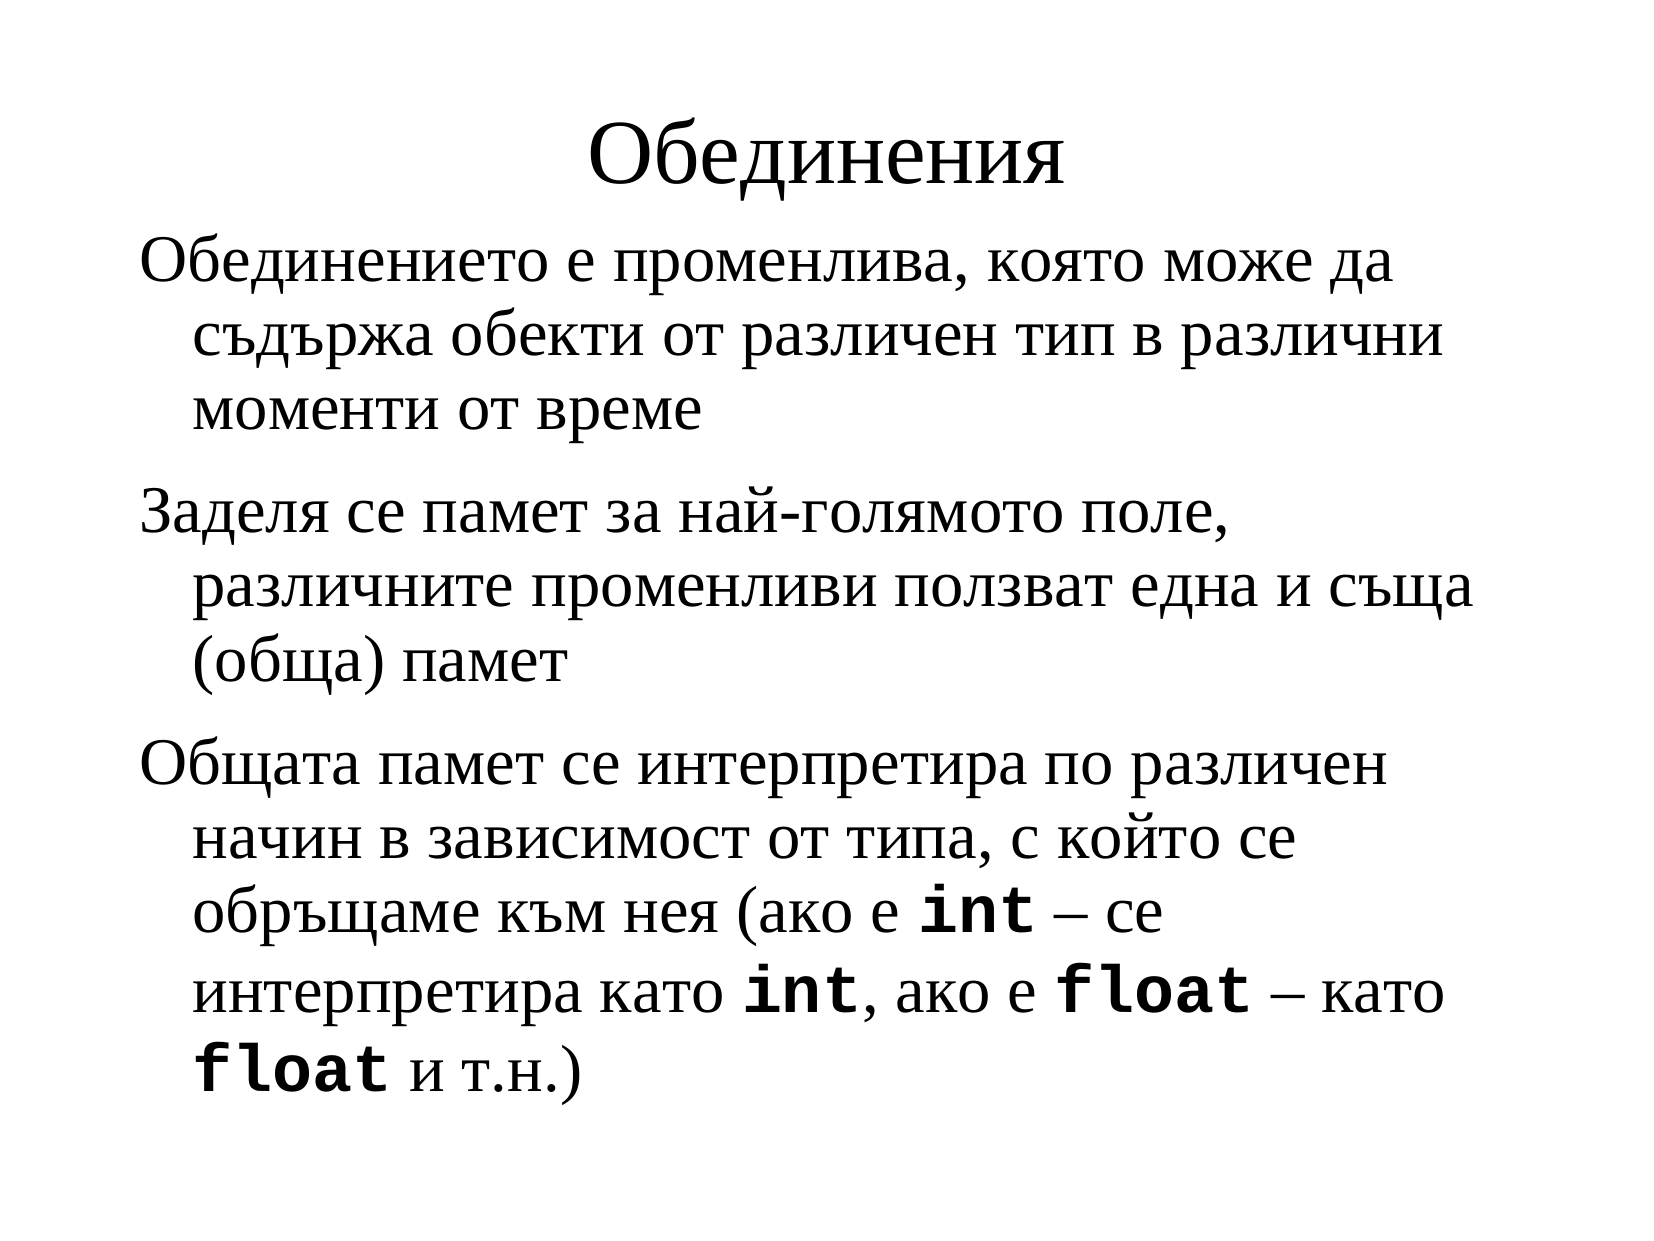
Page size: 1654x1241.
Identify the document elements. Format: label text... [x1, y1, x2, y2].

list Обединението е променлива, която може да съдържа обекти от различен тип в различни моменти от време Заделя се памет за най-голямото поле, различните променливи ползват една и съща (обща) памет Общата памет се интерпретира по различен начин в зависимост от типа, с който се обръщаме към нея (ако е int – се интерпретира като int, ако е float – като float и т.н.) [121, 221, 1561, 1053]
title Обединения [82, 49, 1571, 257]
